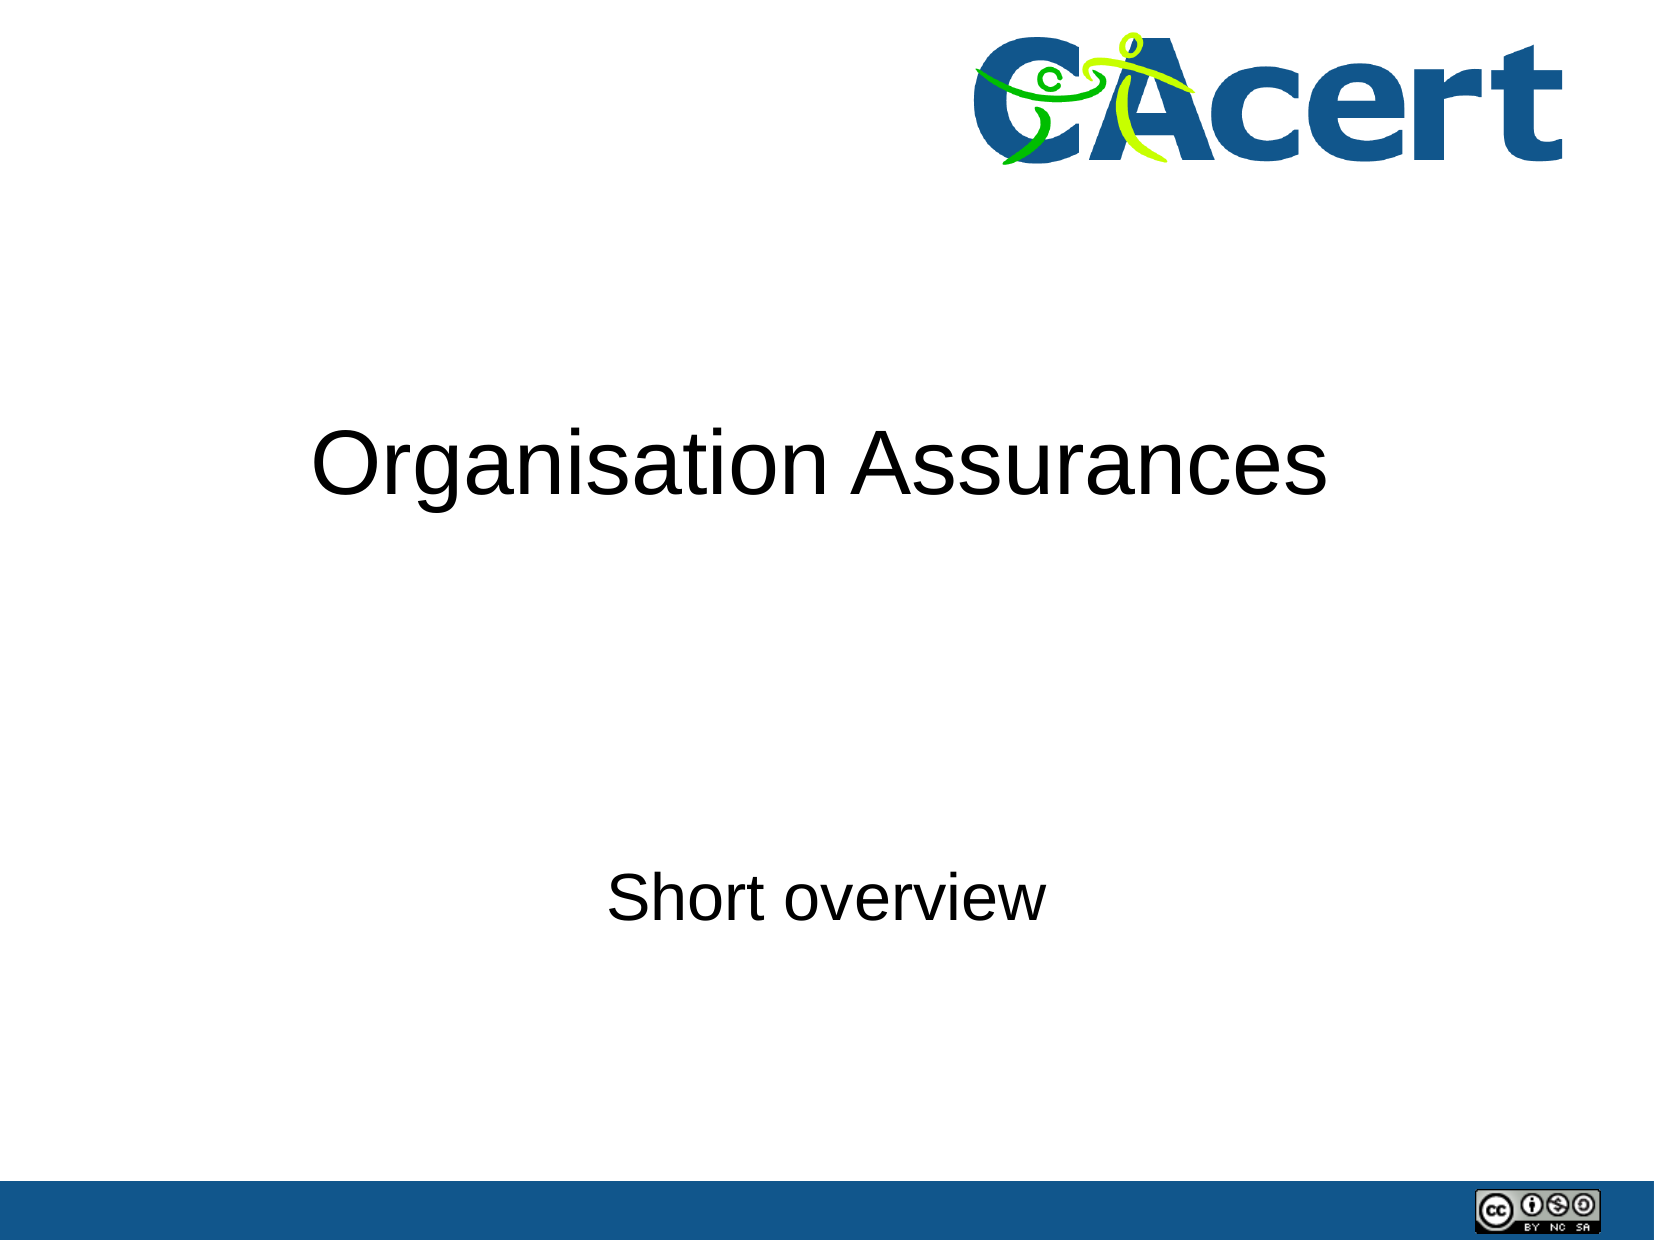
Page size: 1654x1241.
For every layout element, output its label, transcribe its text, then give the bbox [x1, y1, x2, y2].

picture [1475, 1189, 1601, 1234]
title Organisation Assurances [76, 402, 1565, 513]
picture [972, 30, 1564, 166]
subtitle Short overview [82, 853, 1571, 934]
text_box [0, 1181, 1654, 1240]
